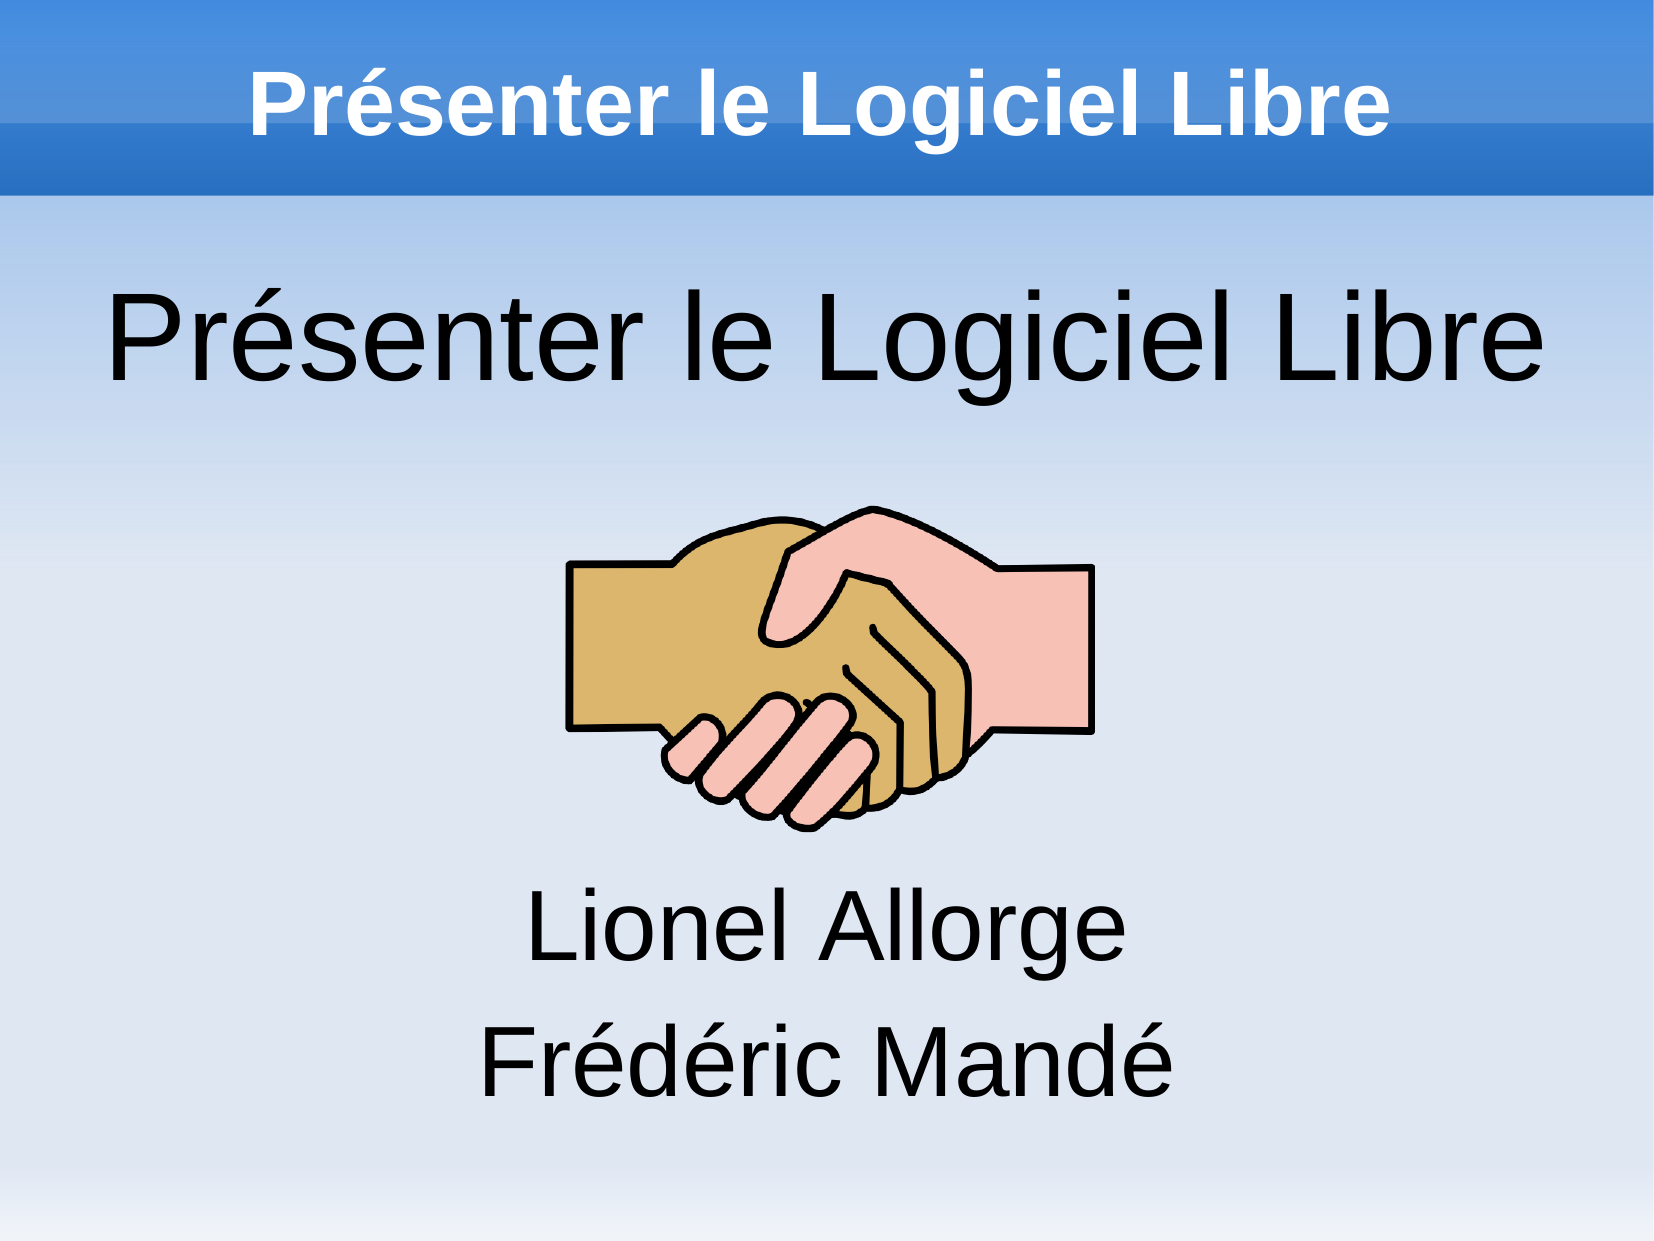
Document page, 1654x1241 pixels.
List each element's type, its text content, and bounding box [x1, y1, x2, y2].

title Présenter le Logiciel Libre [76, 0, 1565, 208]
picture [0, 0, 1654, 1241]
text_box Présenter le Logiciel Libre [89, 259, 1565, 430]
text_box Lionel Allorge Frédéric Mandé [462, 862, 1192, 1150]
